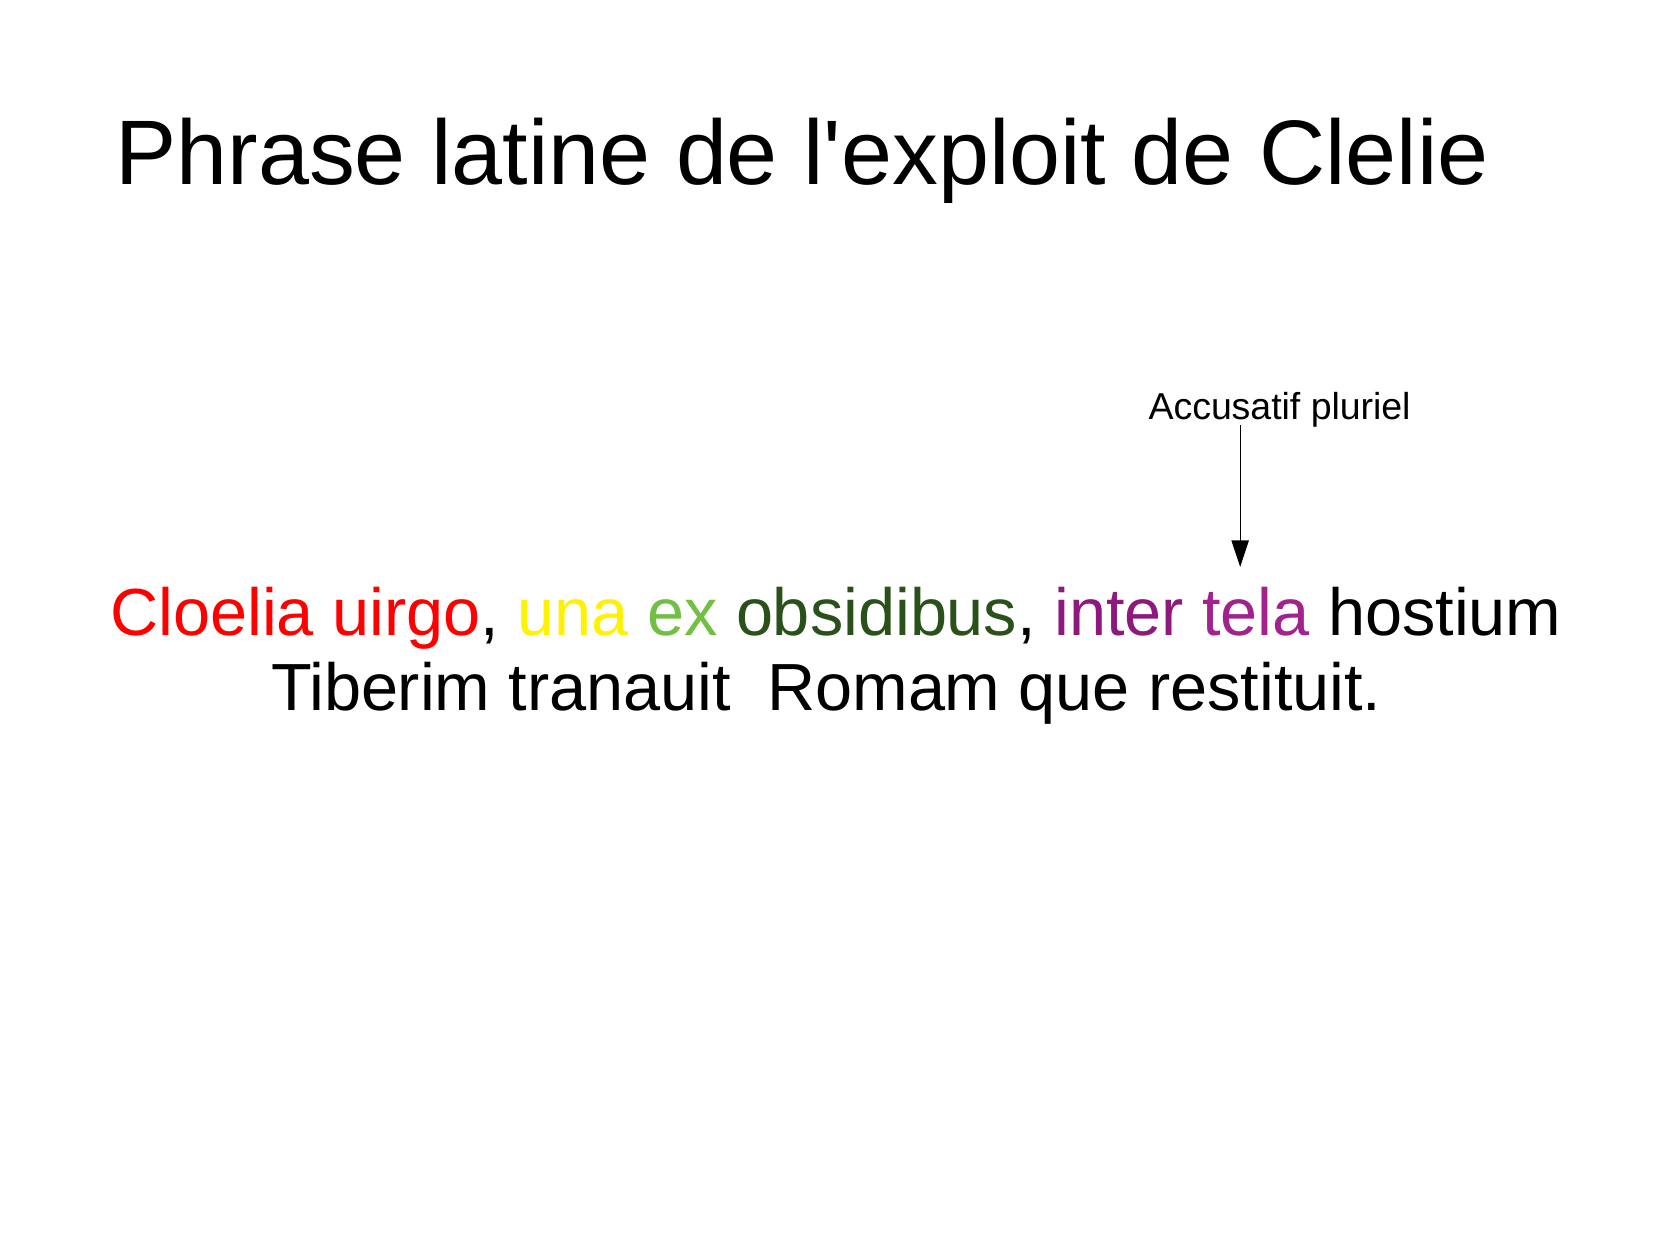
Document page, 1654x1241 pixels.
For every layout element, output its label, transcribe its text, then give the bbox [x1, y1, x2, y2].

text_box Accusatif pluriel [1133, 377, 1426, 435]
title Phrase latine de l'exploit de Clelie [59, 49, 1548, 257]
subtitle Cloelia uirgo, una ex obsidibus, inter tela hostium Tiberim tranauit Romam que restituit. [82, 290, 1571, 1010]
